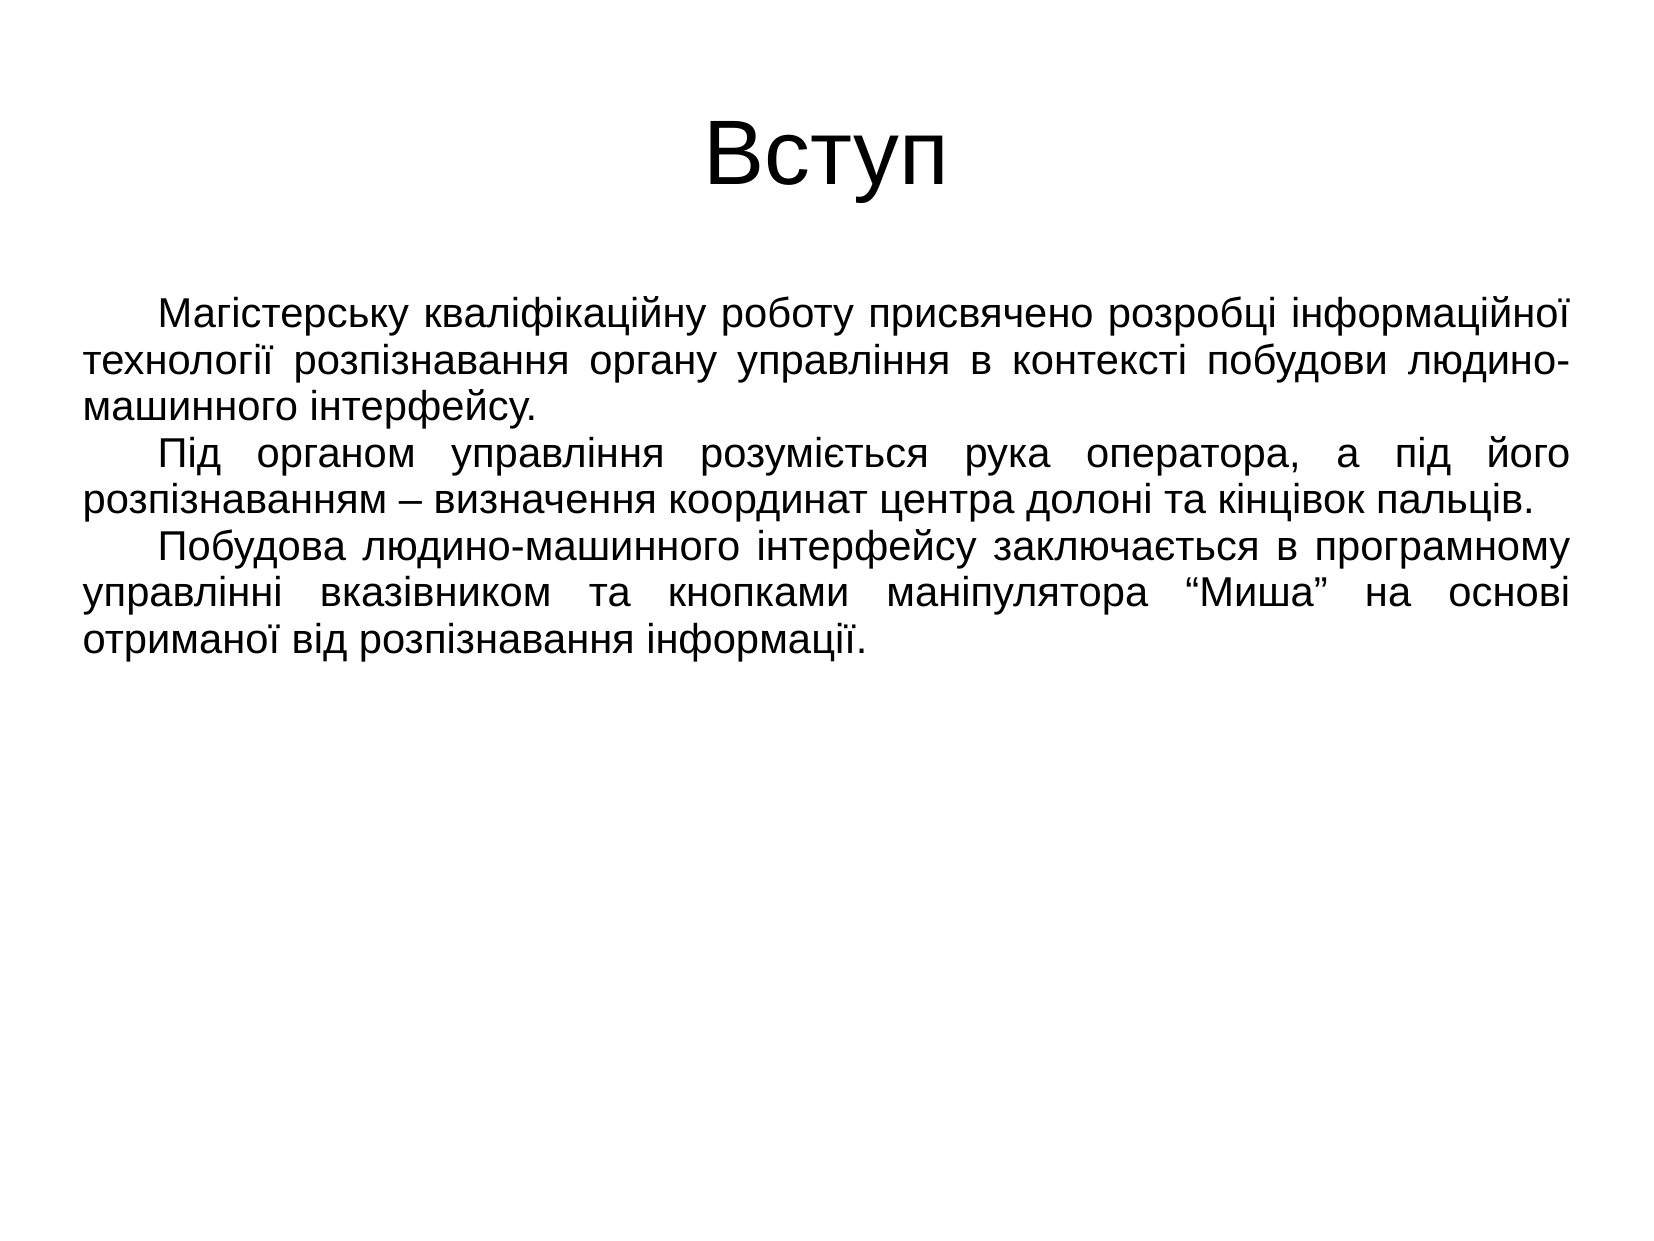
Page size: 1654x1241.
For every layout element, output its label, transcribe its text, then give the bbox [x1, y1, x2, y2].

subtitle Магістерську кваліфікаційну роботу присвячено розробці інформаційної технології розпізнавання органу управління в контексті побудови людино-машинного інтерфейсу. Під органом управління розуміється рука оператора, а під його розпізнаванням – визначення координат центра долоні та кінцівок пальців. Побудова людино-машинного інтерфейсу заключається в програмному управлінні вказівником та кнопками маніпулятора “Миша” на основі отриманої від розпізнавання інформації. [82, 290, 1571, 1010]
text_box [210, 375, 240, 446]
title Вступ [82, 49, 1571, 257]
